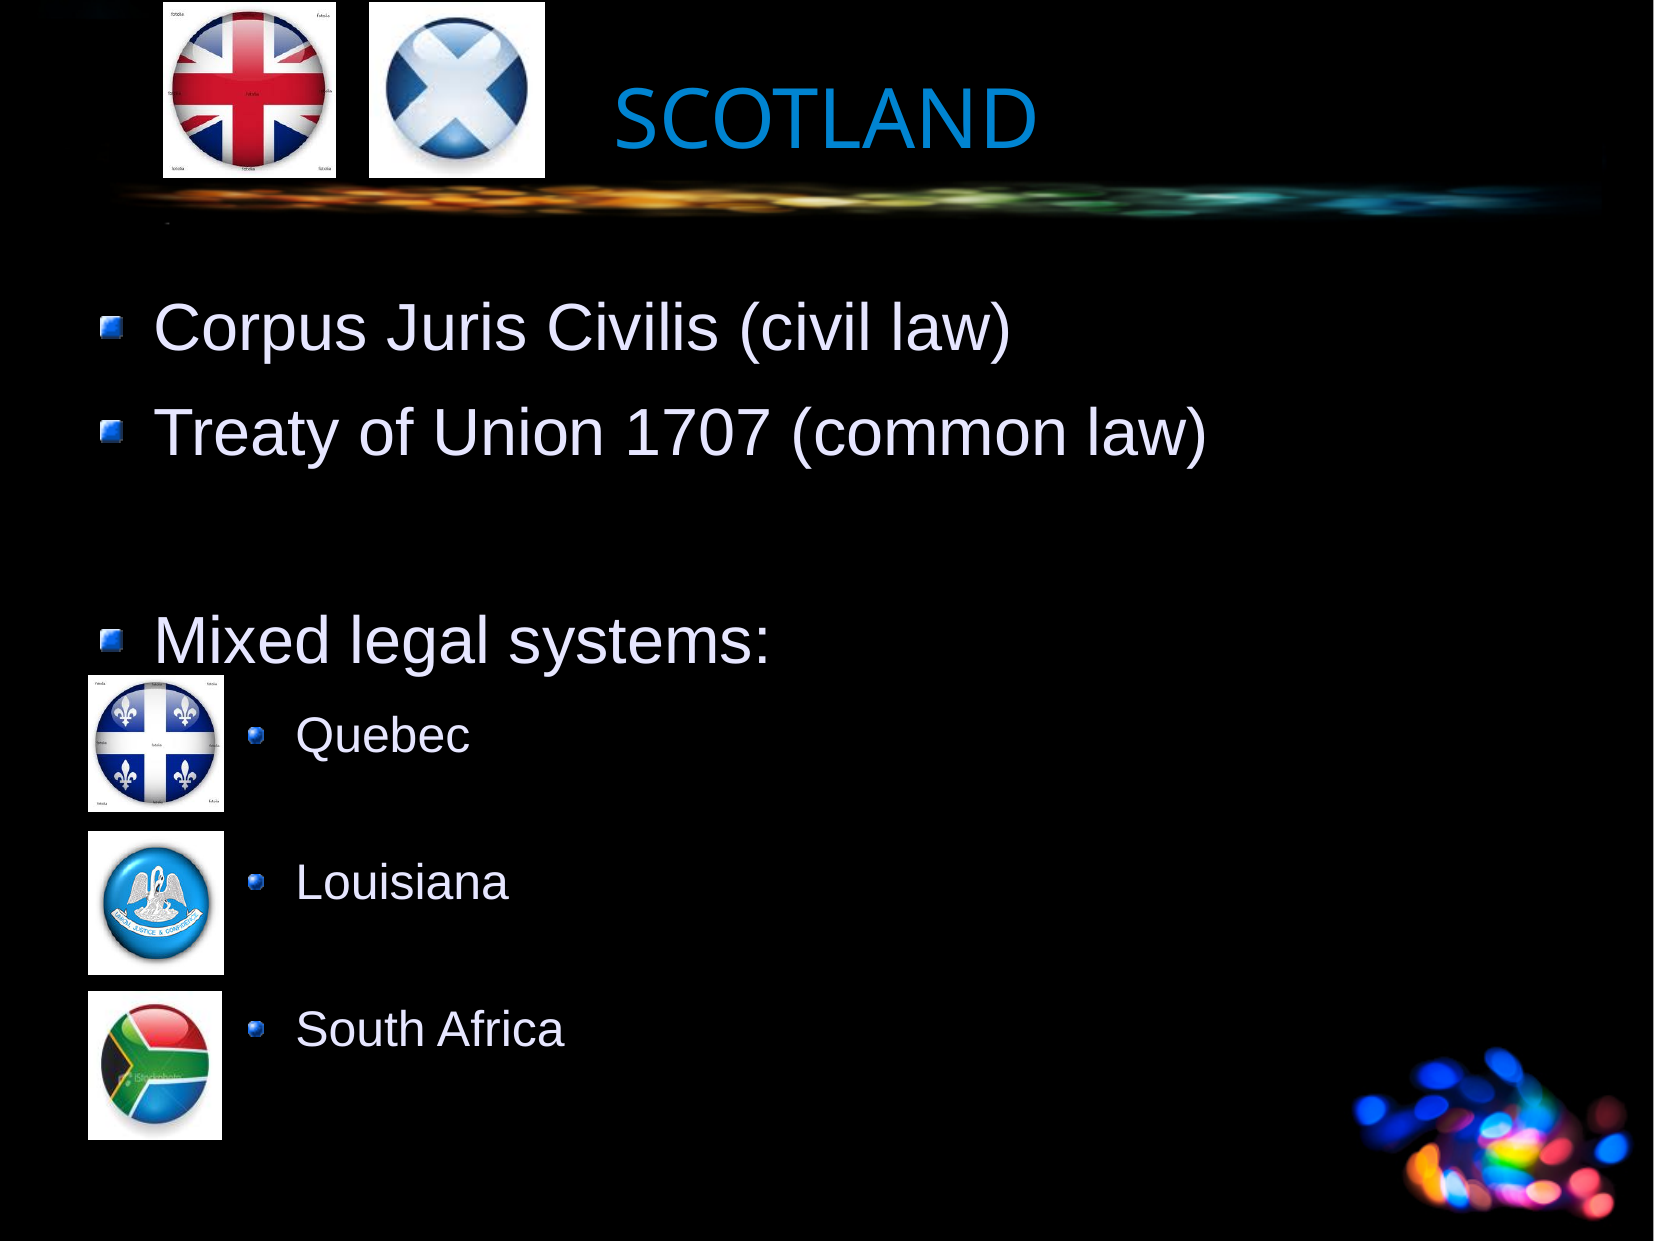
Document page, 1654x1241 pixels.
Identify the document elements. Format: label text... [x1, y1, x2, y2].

title SCOTLAND [82, 12, 1571, 220]
list Corpus Juris Civilis (civil law) Treaty of Union 1707 (common law) Mixed legal systems: Quebec Louisiana South Africa [82, 290, 1571, 1109]
picture [0, 0, 1654, 1241]
